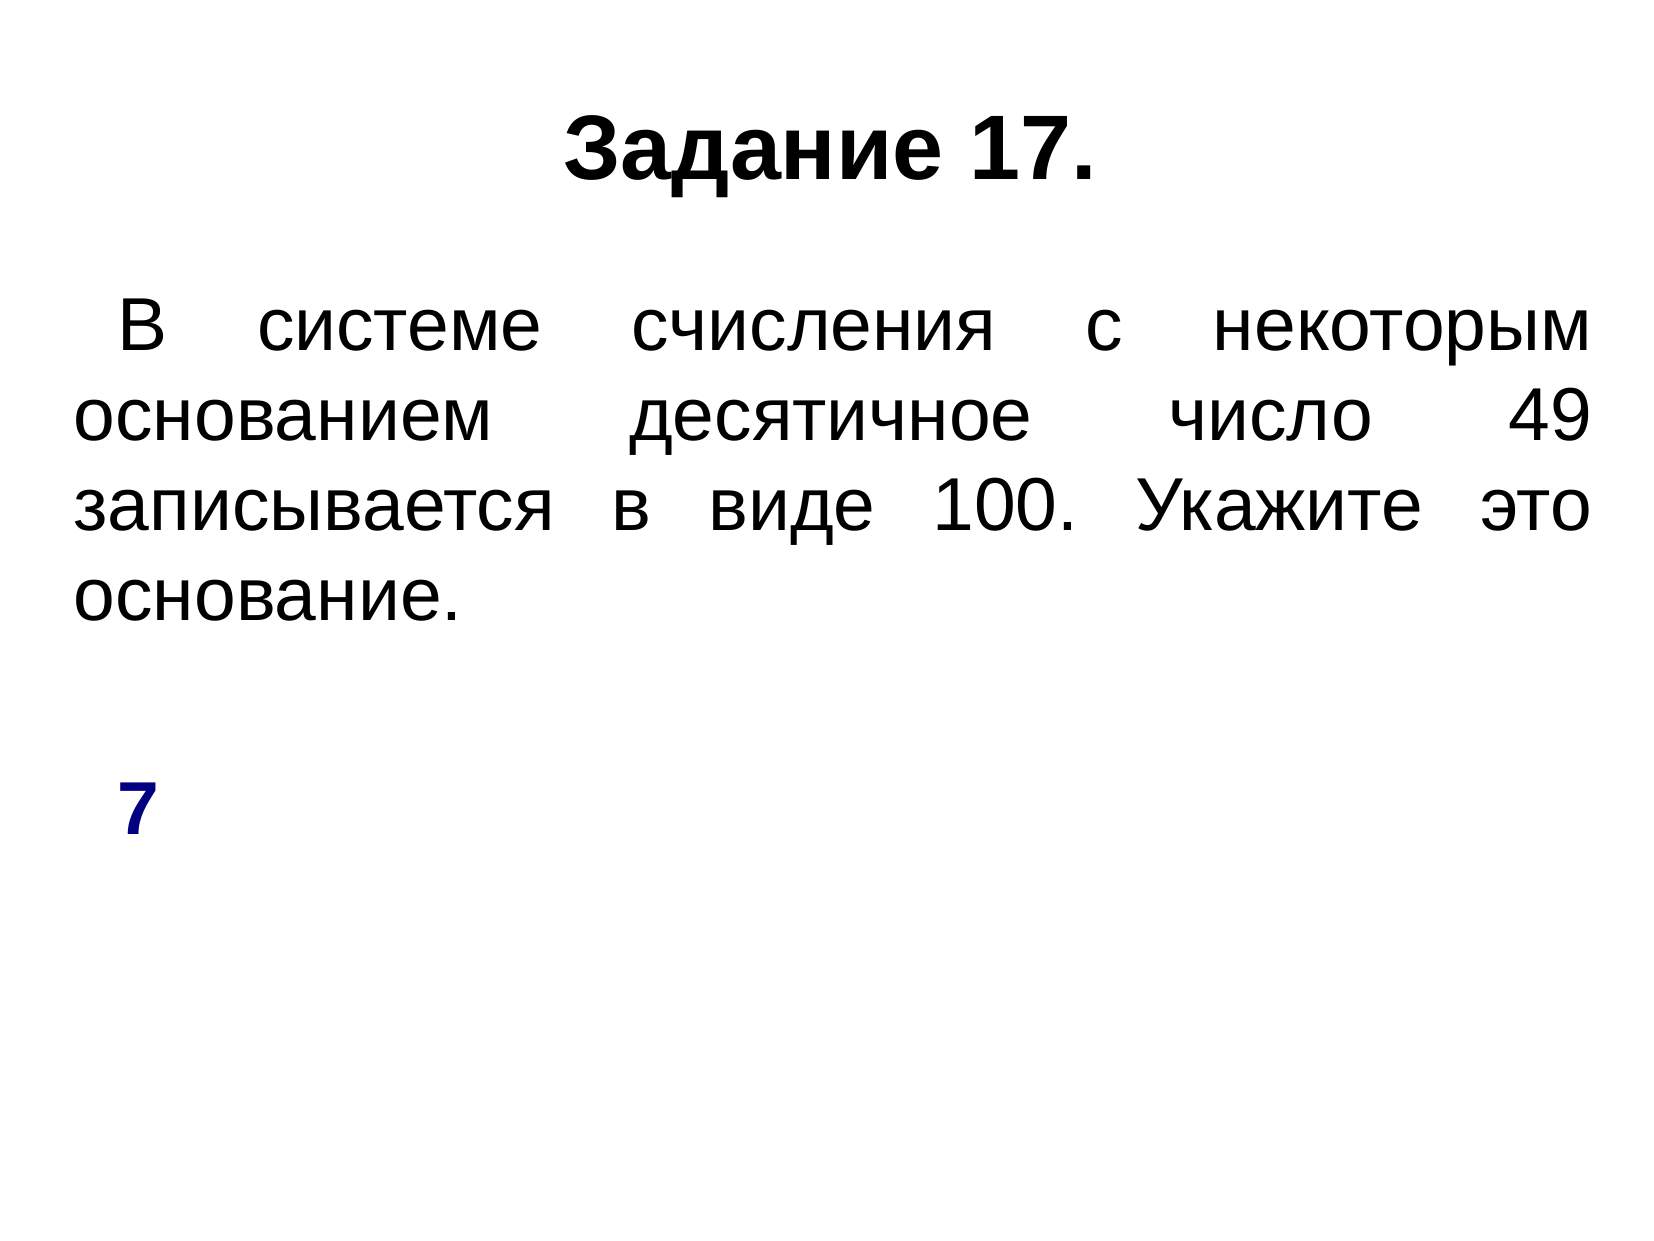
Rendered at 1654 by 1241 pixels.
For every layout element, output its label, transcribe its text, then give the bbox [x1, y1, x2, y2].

title Задание 17. [82, 68, 1571, 268]
text_box В системе счисления с некоторым основанием десятичное число 49 записывается в виде 100. Укажите это основание. 7 [58, 268, 1609, 1194]
